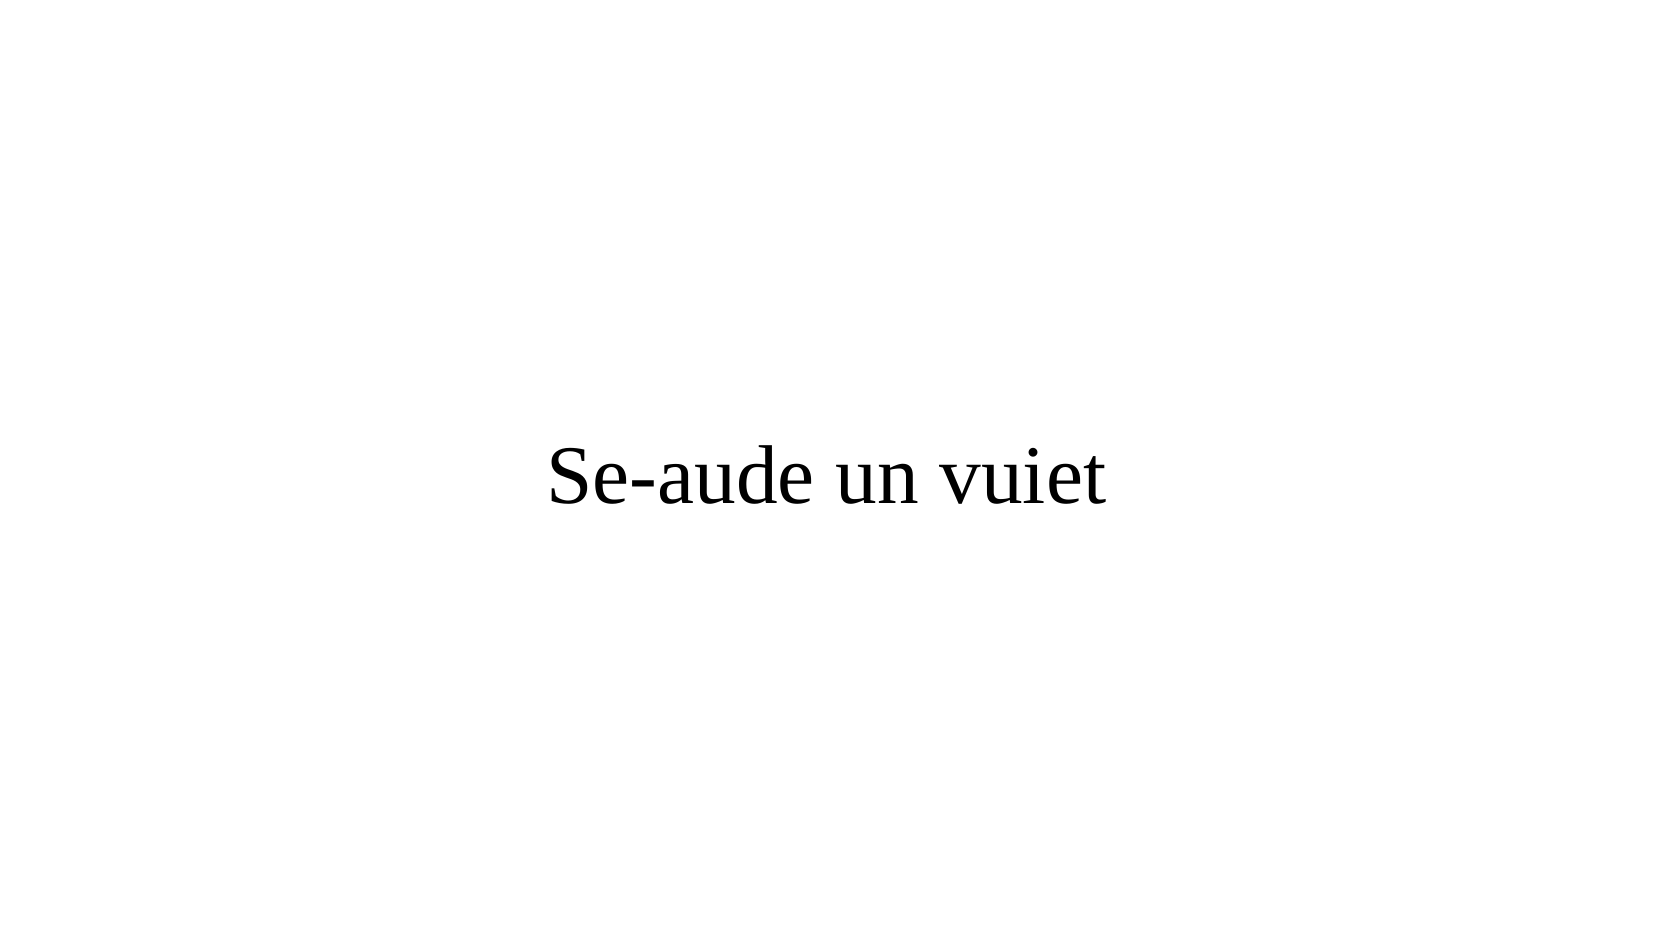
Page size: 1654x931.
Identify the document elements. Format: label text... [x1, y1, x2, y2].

title Se-aude un vuiet [165, 420, 1489, 522]
